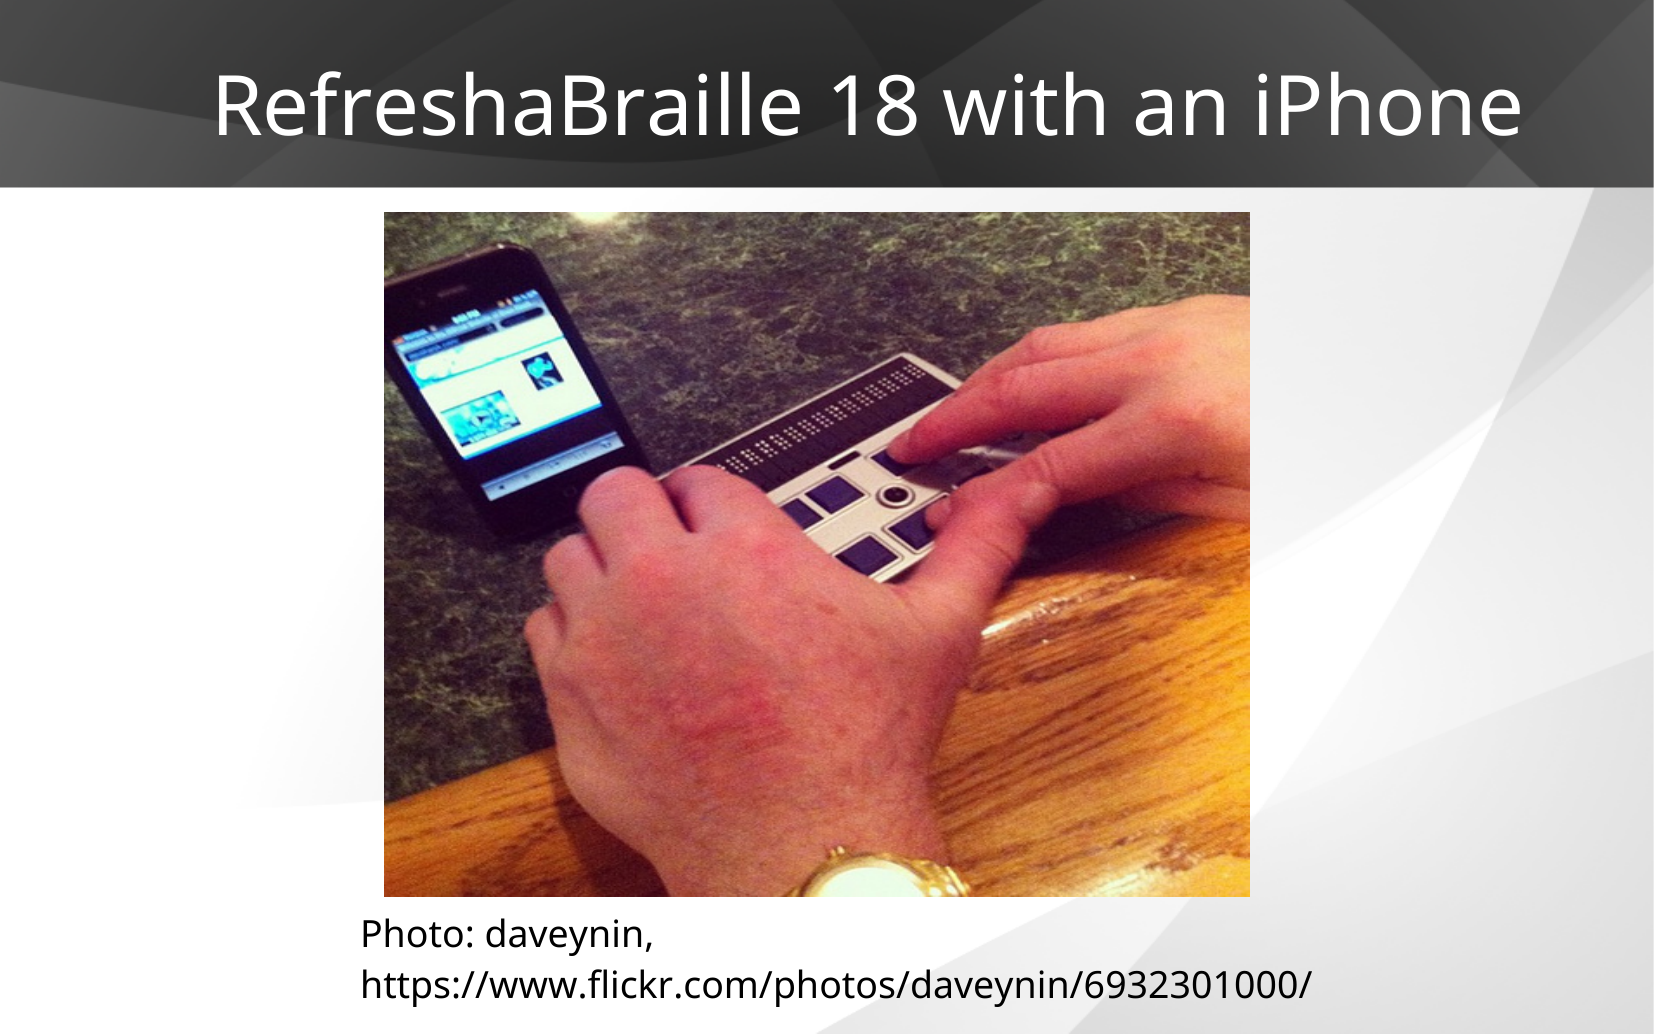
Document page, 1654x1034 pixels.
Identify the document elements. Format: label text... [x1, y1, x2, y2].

title RefreshaBraille 18 with an iPhone [124, 0, 1613, 208]
picture [0, 0, 1654, 1034]
text_box Photo: daveynin, https://www.flickr.com/photos/daveynin/6932301000/ [345, 900, 1417, 1014]
